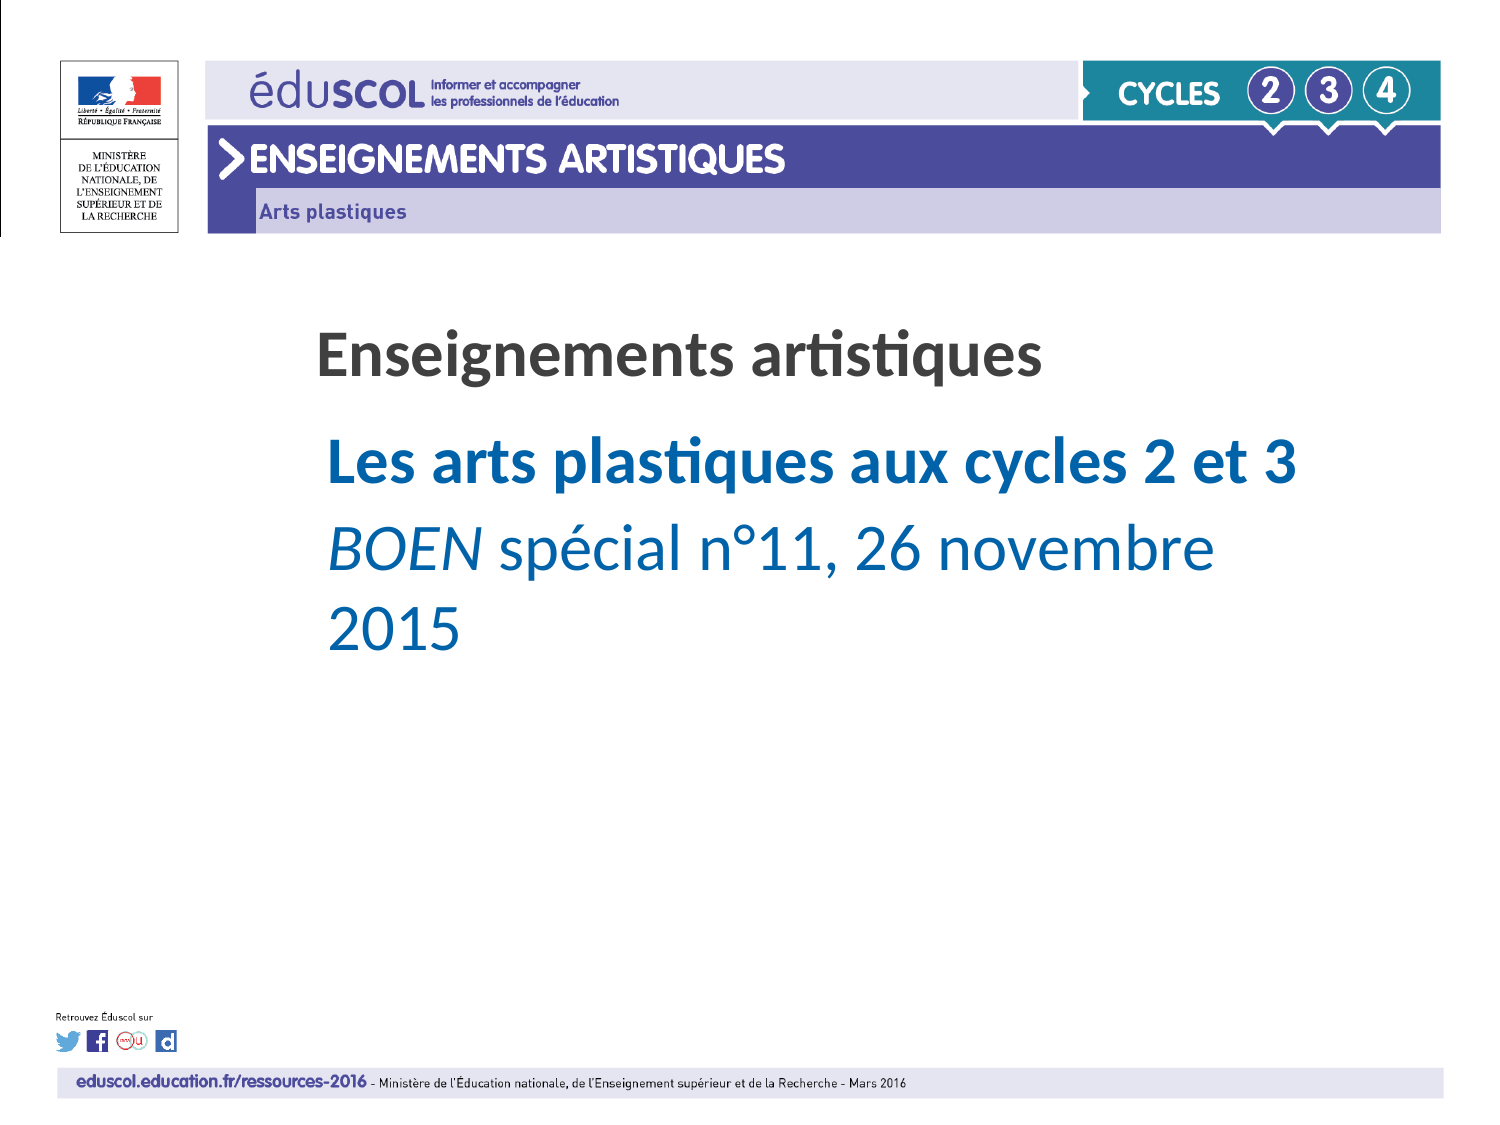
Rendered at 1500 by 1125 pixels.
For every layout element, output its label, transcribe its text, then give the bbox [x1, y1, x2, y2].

picture [0, 0, 1500, 237]
text_box Les arts plastiques aux cycles 2 et 3 BOEN spécial n°11, 26 novembre 2015 [312, 408, 1329, 520]
text_box Enseignements artistiques [301, 302, 1317, 480]
picture [0, 1008, 1500, 1125]
